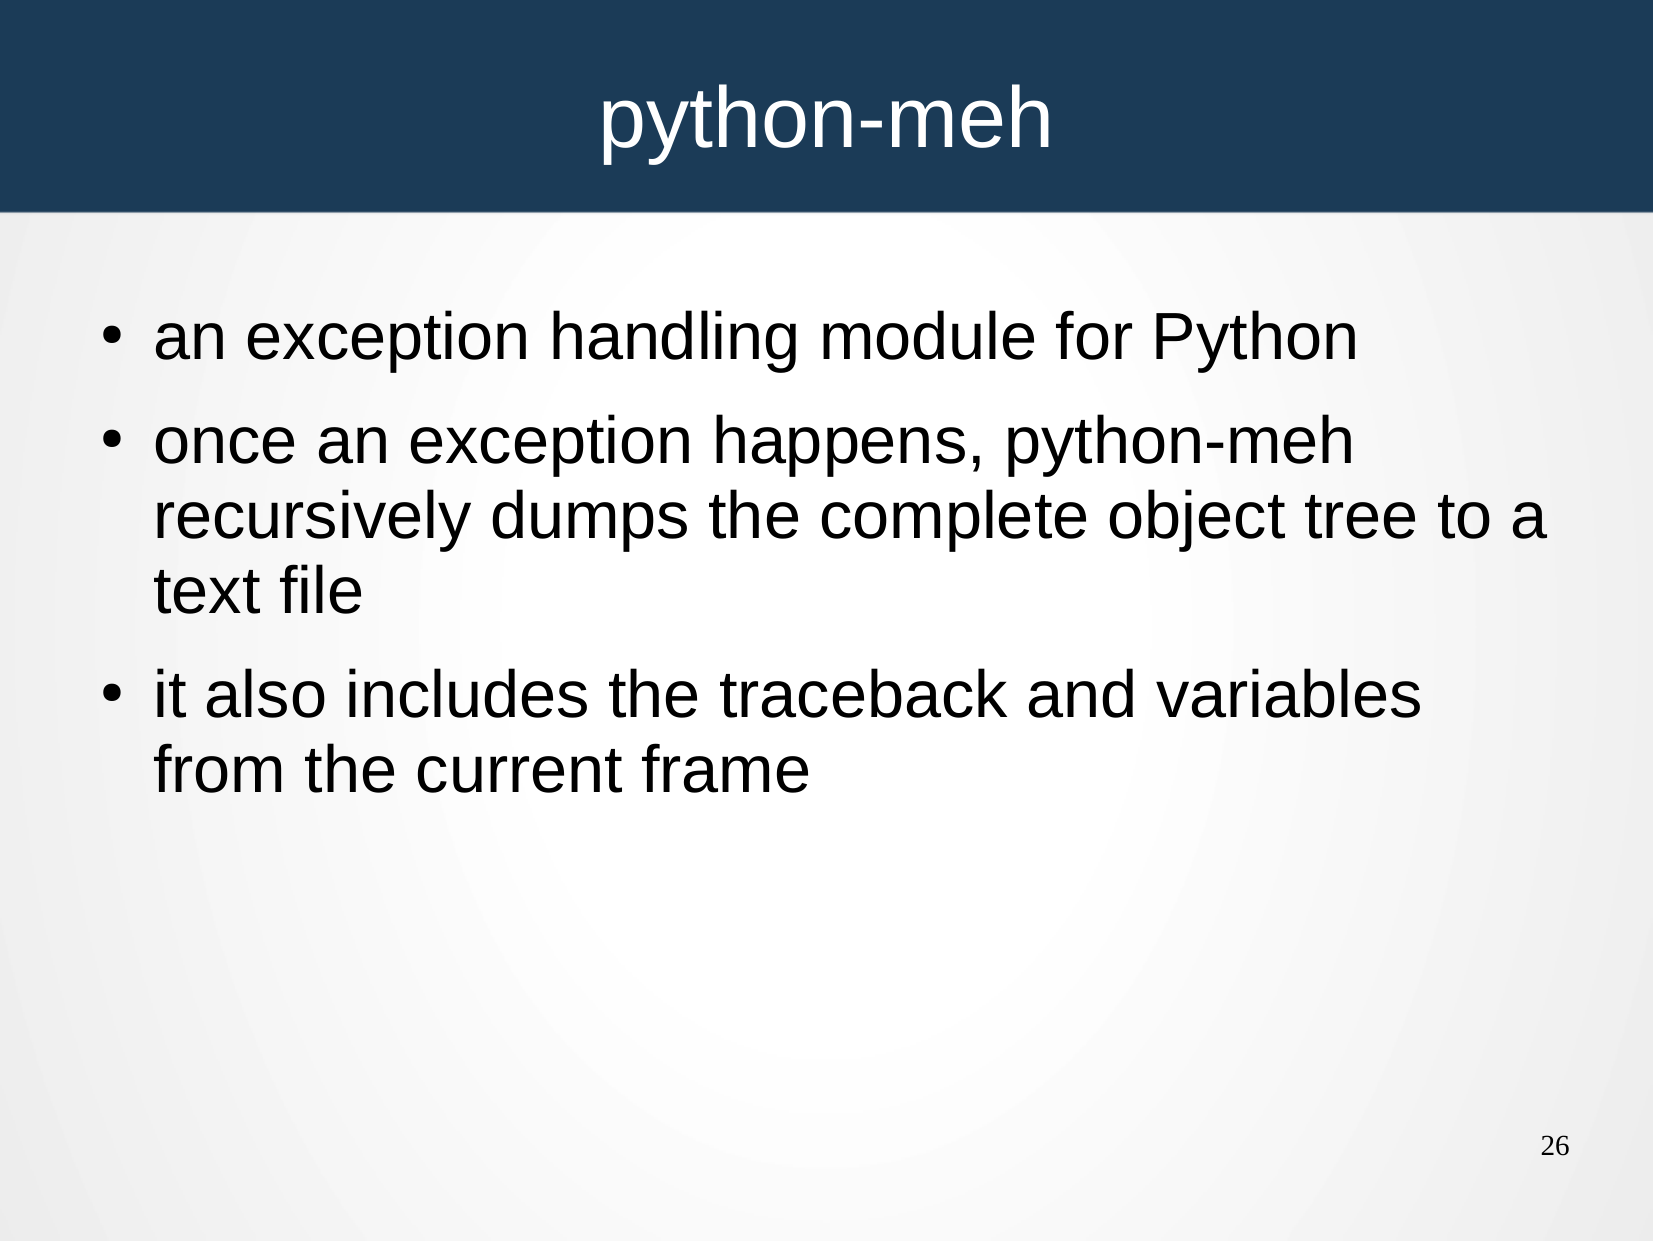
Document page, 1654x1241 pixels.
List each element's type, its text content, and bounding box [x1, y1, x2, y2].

title python-meh [82, 47, 1571, 189]
list an exception handling module for Python once an exception happens, python-meh recursively dumps the complete object tree to a text file it also includes the traceback and variables from the current frame [82, 299, 1571, 1019]
picture [0, 0, 1653, 1241]
